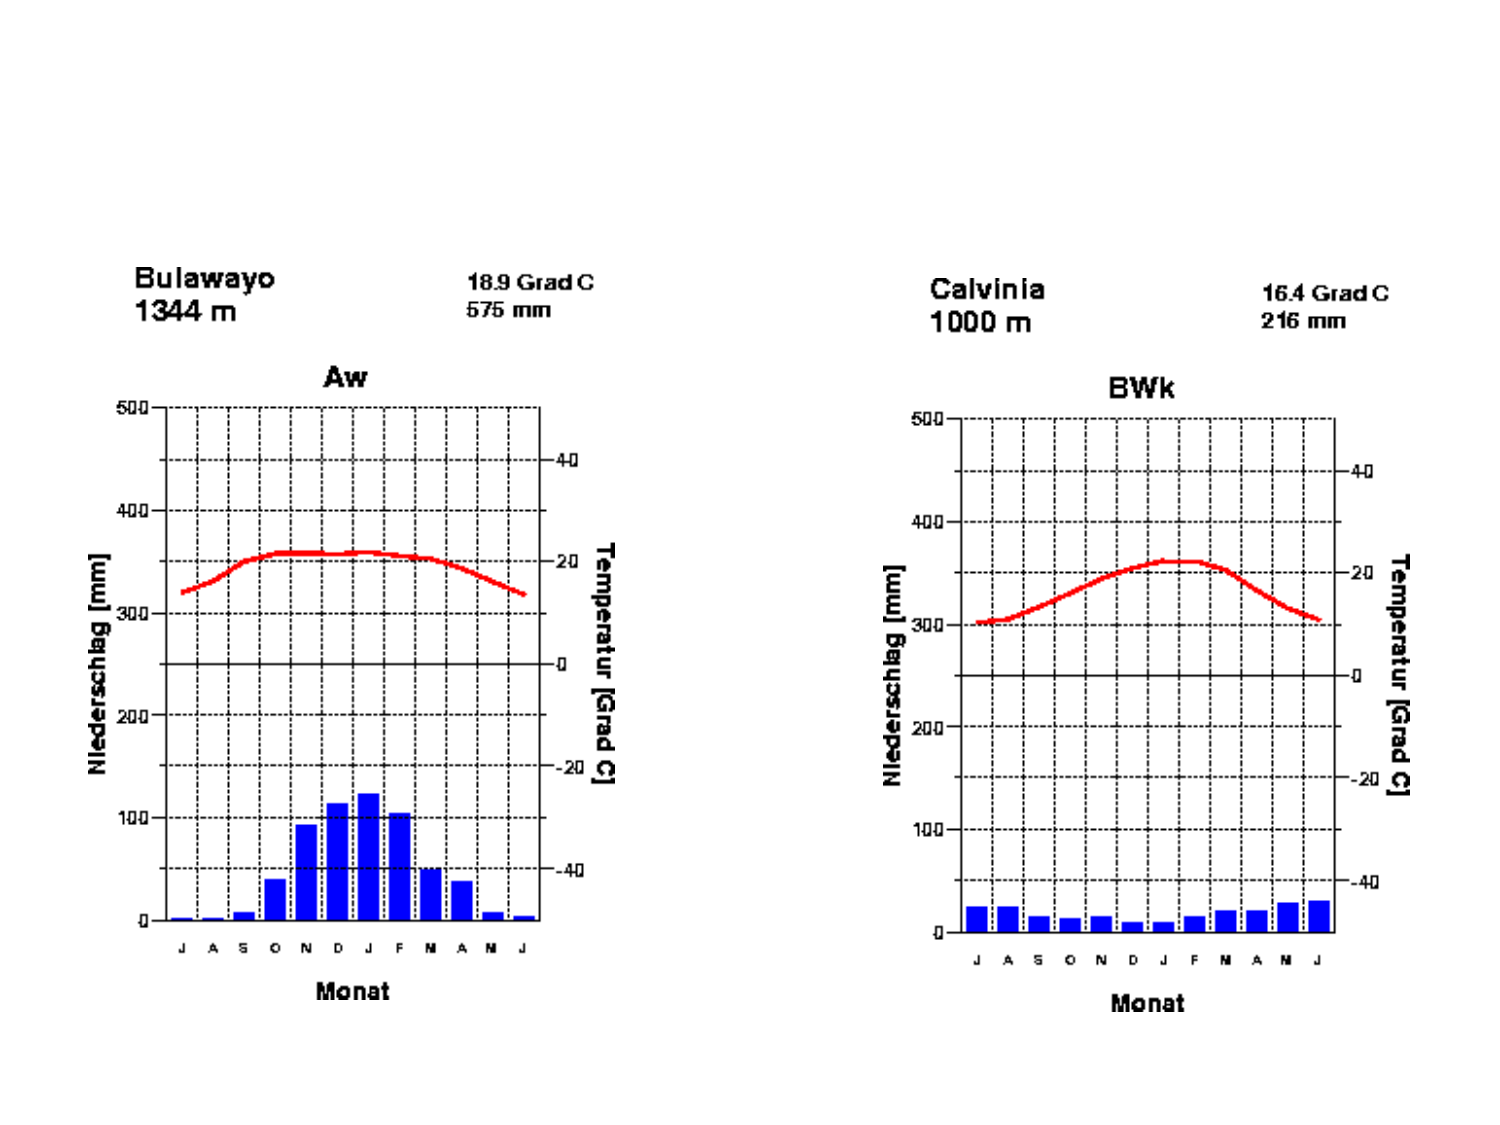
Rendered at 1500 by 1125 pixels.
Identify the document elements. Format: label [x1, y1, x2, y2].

picture [883, 278, 1410, 1012]
picture [88, 267, 615, 1000]
